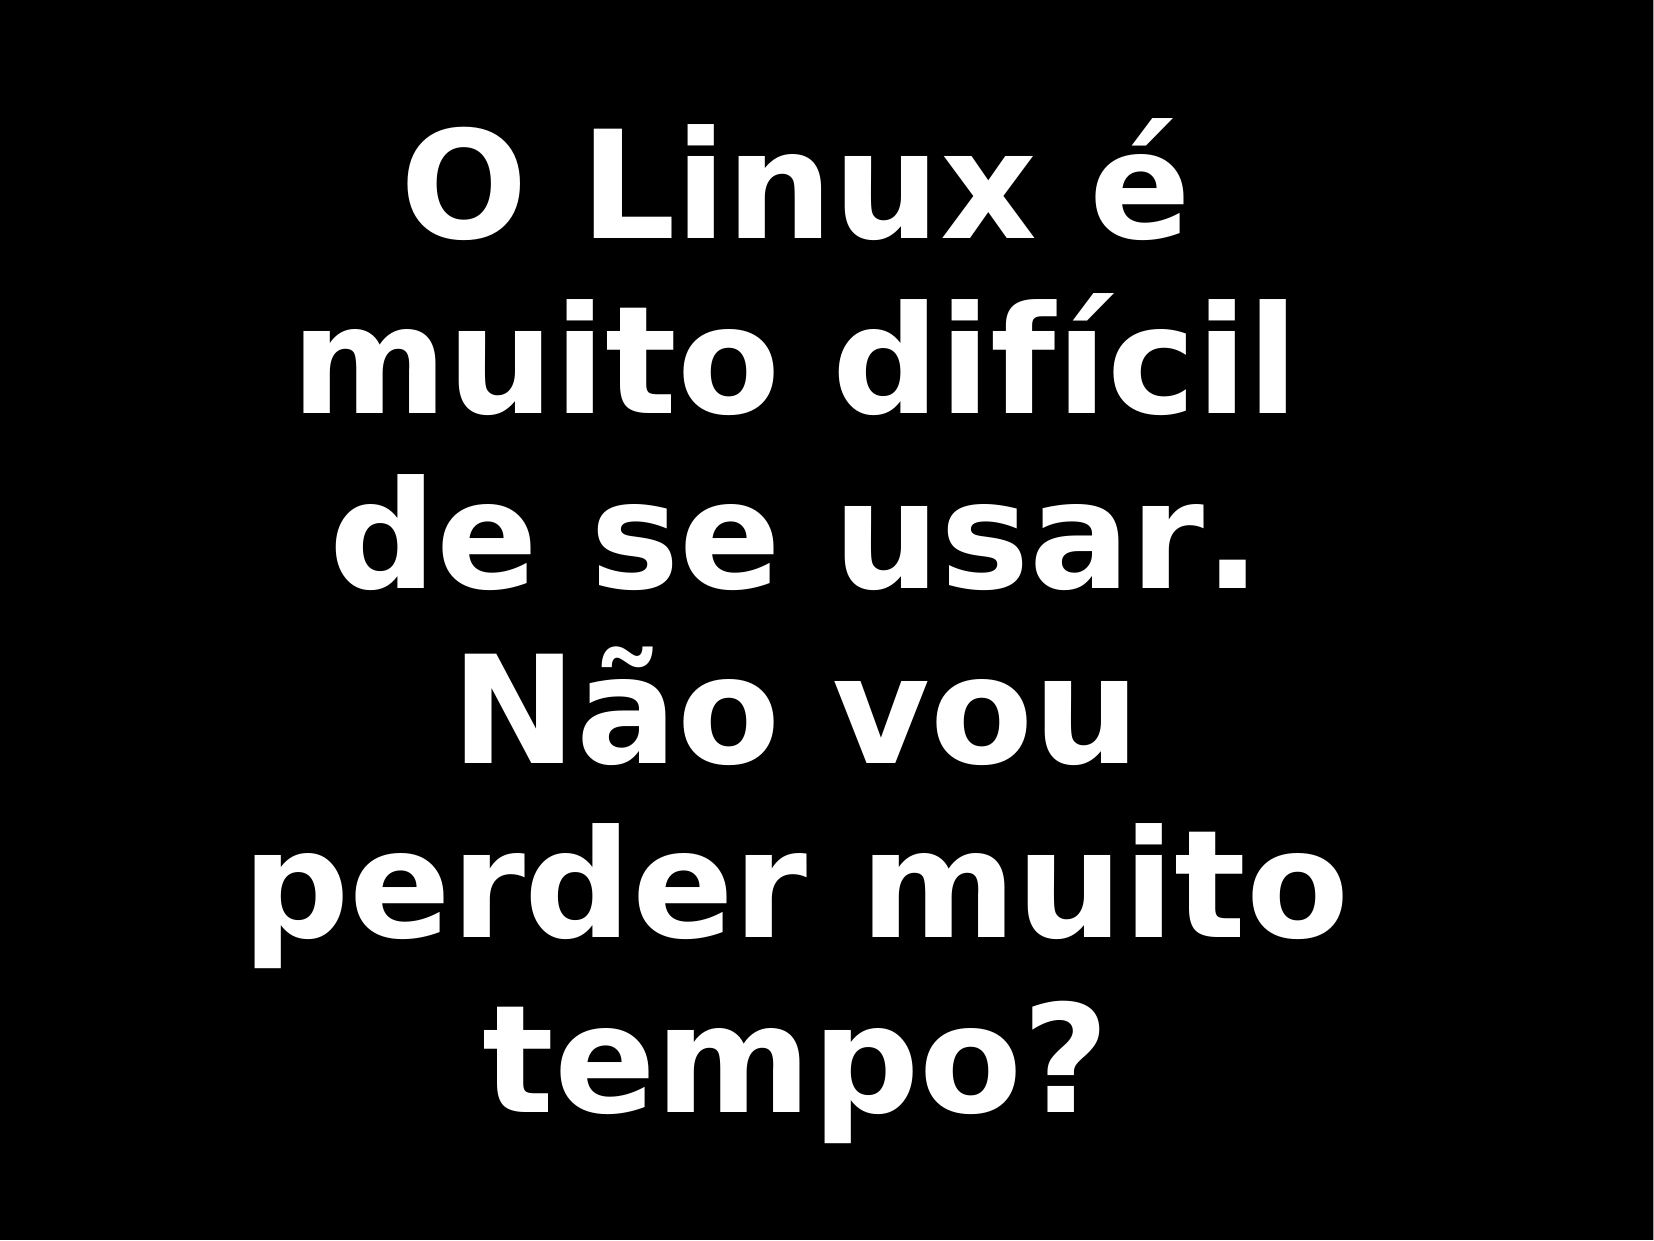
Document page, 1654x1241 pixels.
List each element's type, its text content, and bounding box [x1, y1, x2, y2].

title O Linux é muito difícil de se usar. Não vou perder muito tempo? [225, 98, 1367, 1149]
